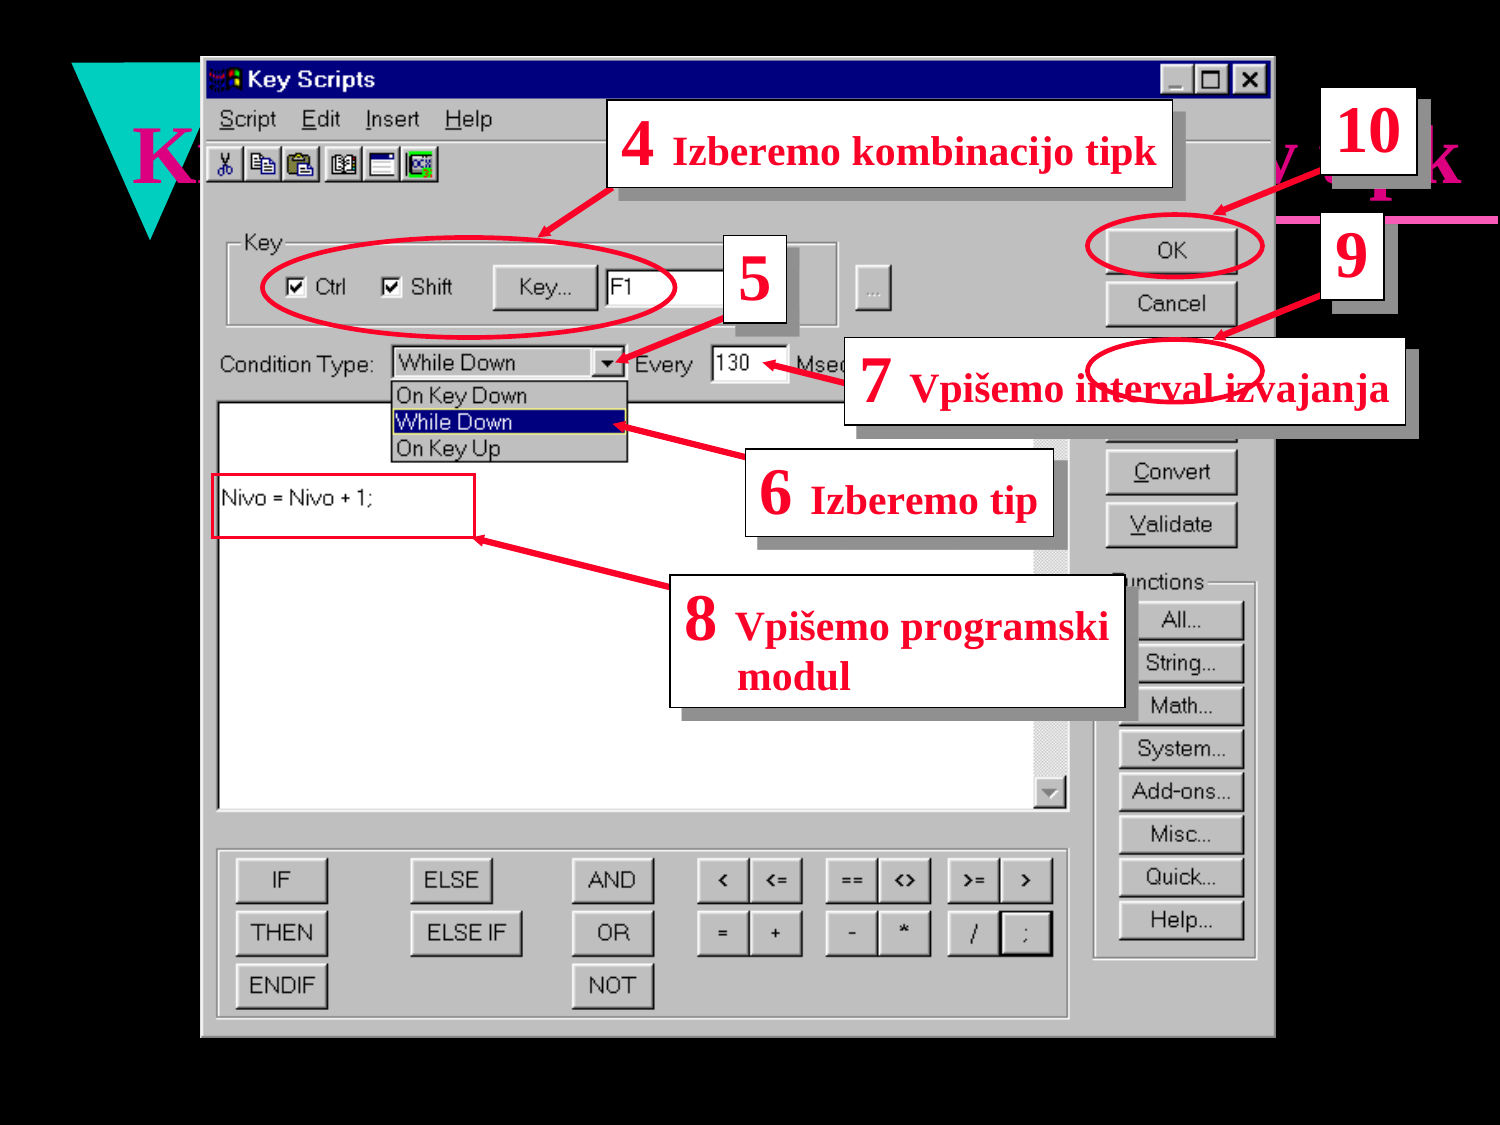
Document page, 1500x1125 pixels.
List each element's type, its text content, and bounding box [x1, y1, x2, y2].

title Kreiranje programskih modulov tipk [117, 63, 200, 251]
text_box 6 Izberemo tip [745, 448, 1054, 537]
text_box 10 [1320, 87, 1418, 175]
text_box 7 Vpišemo interval izvajanja [844, 337, 1406, 425]
text_box 8 Vpišemo programski modul [669, 574, 1125, 708]
text_box 9 [1320, 212, 1384, 300]
chart [1090, 217, 1259, 274]
text_box 4 Izberemo kombinacijo tipk [607, 99, 1173, 188]
chart [200, 56, 1276, 1038]
text_box 5 [723, 235, 787, 323]
chart [1230, 318, 1276, 337]
text_box 7 Vpišemo interval izvajanja [1090, 342, 1259, 399]
title Kreiranje programskih modulov tipk [1276, 63, 1500, 251]
